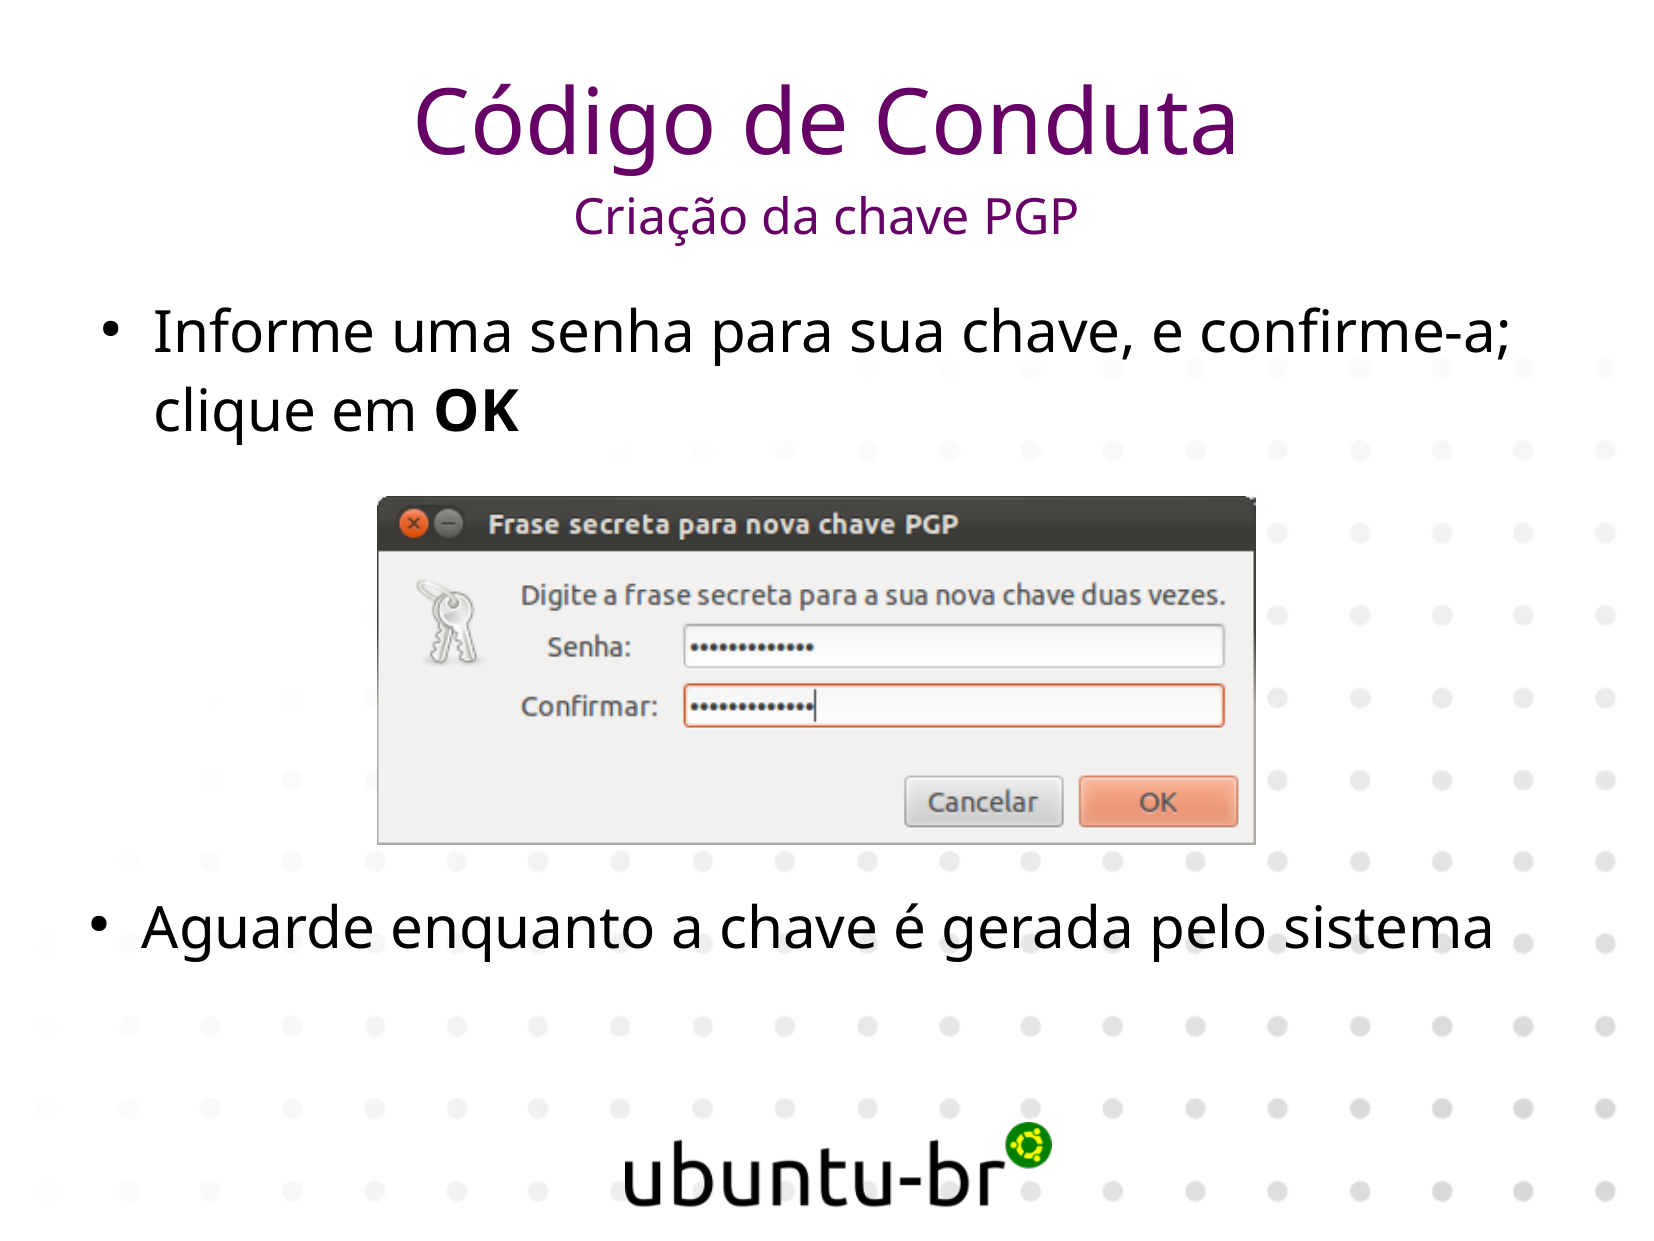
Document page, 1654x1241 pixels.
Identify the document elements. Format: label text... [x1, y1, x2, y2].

list Informe uma senha para sua chave, e confirme-a; clique em OK [82, 290, 1571, 461]
title Código de Conduta Criação da chave PGP [82, 49, 1571, 257]
picture [0, 0, 1654, 1241]
list Aguarde enquanto a chave é gerada pelo sistema [70, 885, 1560, 1057]
